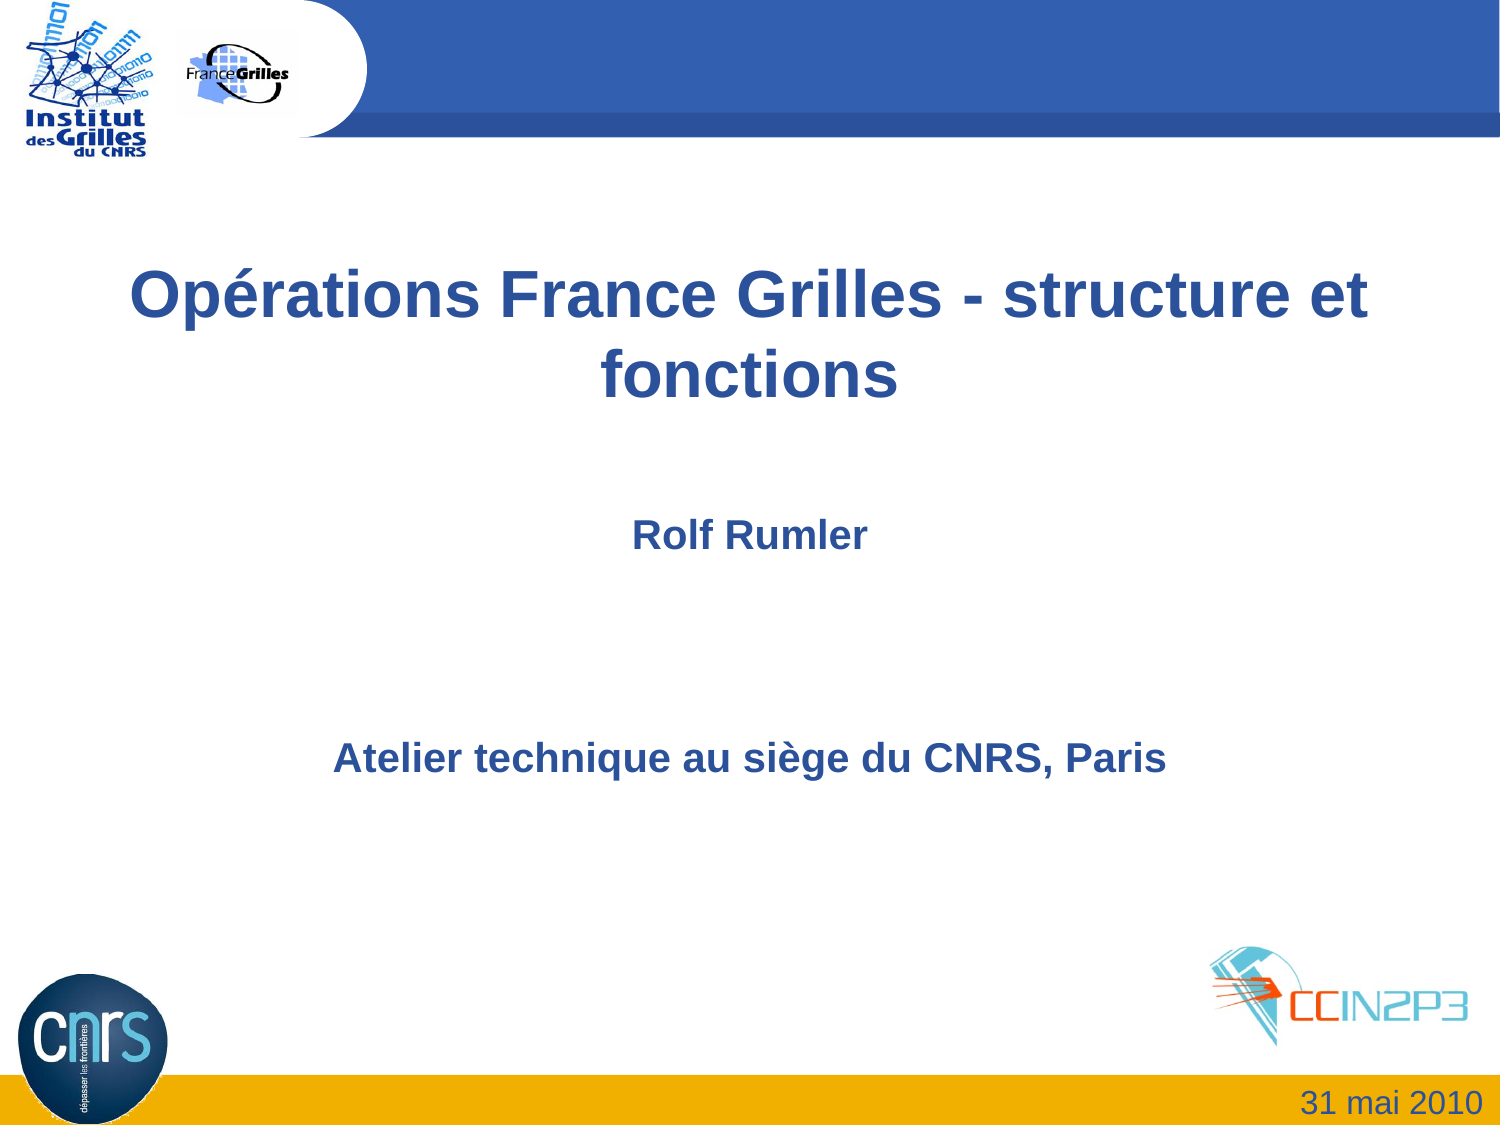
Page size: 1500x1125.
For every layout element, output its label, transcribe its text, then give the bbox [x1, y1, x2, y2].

text_box Opérations France Grilles - structure et fonctions Rolf Rumler Atelier technique au siège du CNRS, Paris [0, 166, 1500, 955]
picture [0, 0, 298, 159]
picture [1186, 955, 1500, 1071]
text_box 31 mai 2010 [1214, 1073, 1499, 1125]
picture [17, 974, 168, 1125]
